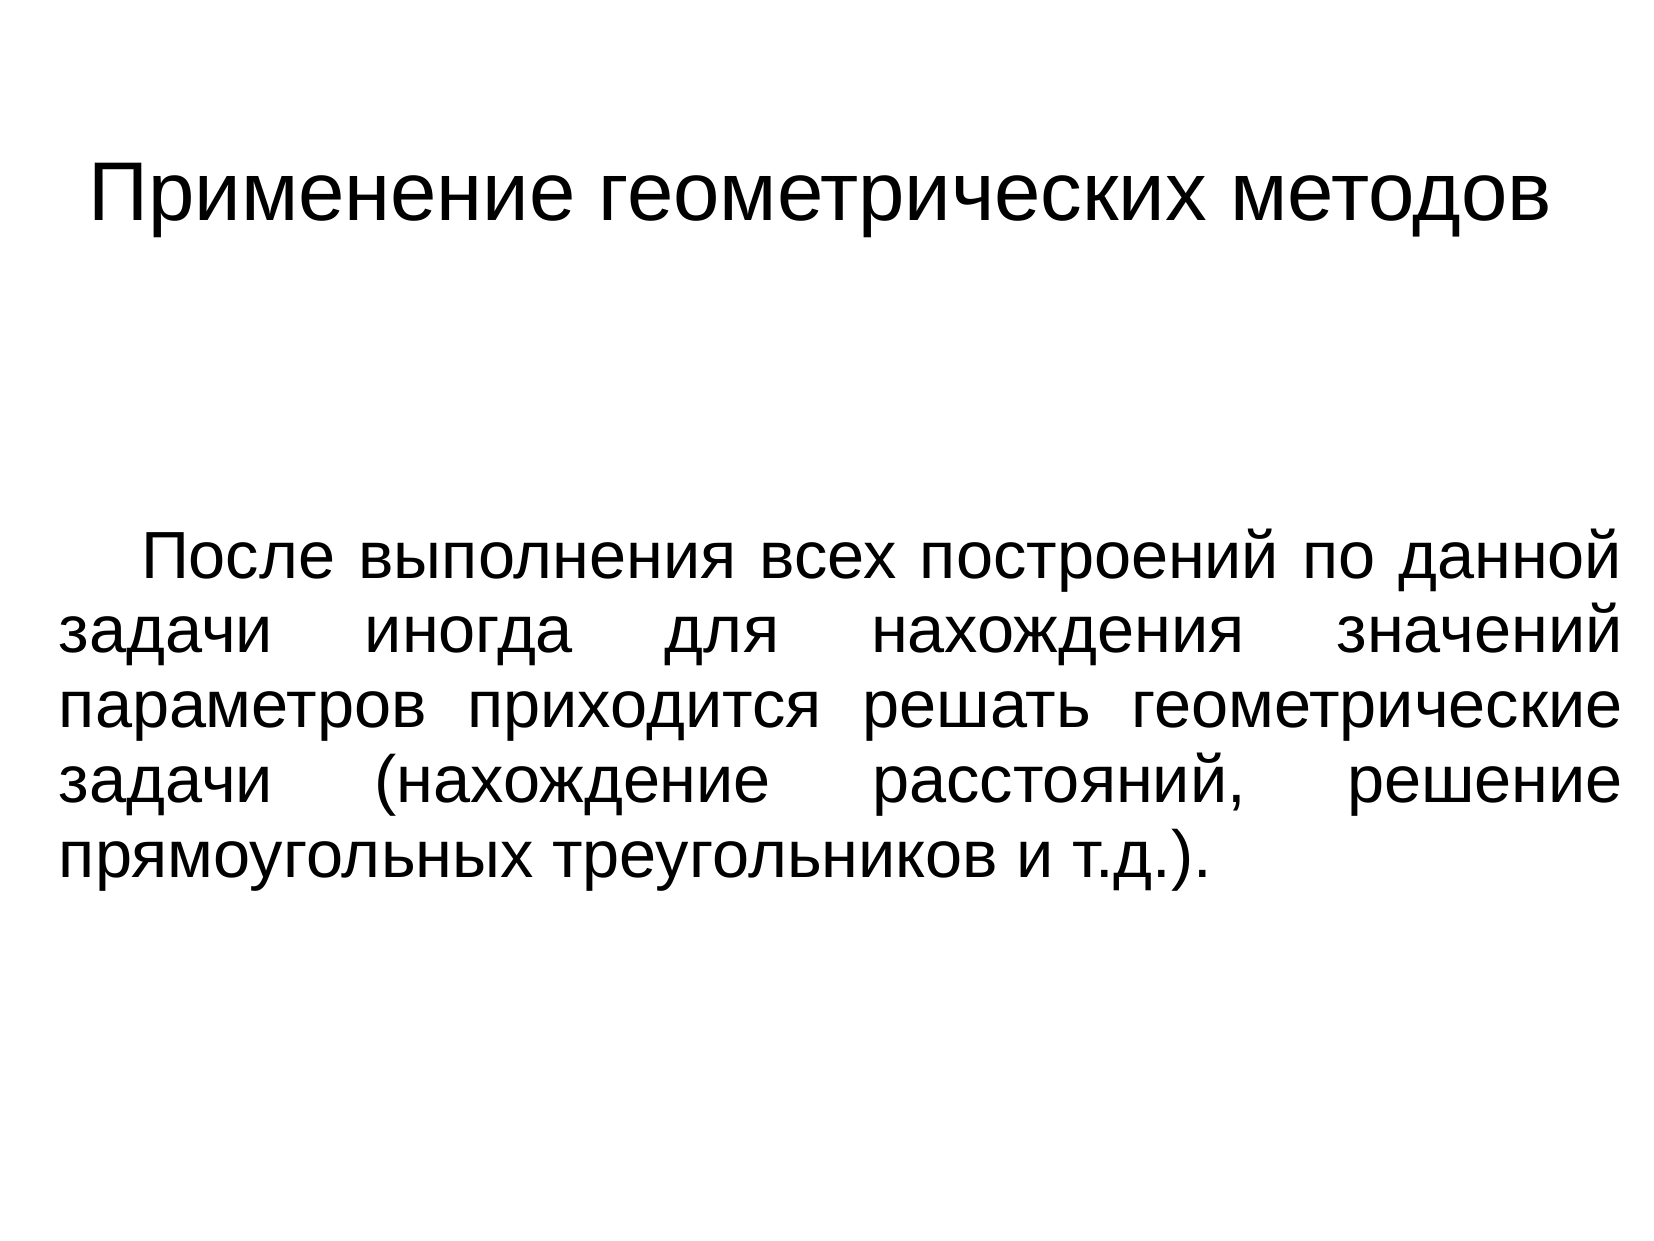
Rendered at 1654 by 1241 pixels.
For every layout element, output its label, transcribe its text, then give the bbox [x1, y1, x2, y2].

subtitle После выполнения всех построений по данной задачи иногда для нахождения значений параметров приходится решать геометрические задачи (нахождение расстояний, решение прямоугольных треугольников и т.д.). [59, 295, 1625, 1114]
title Применение геометрических методов [76, 88, 1565, 295]
